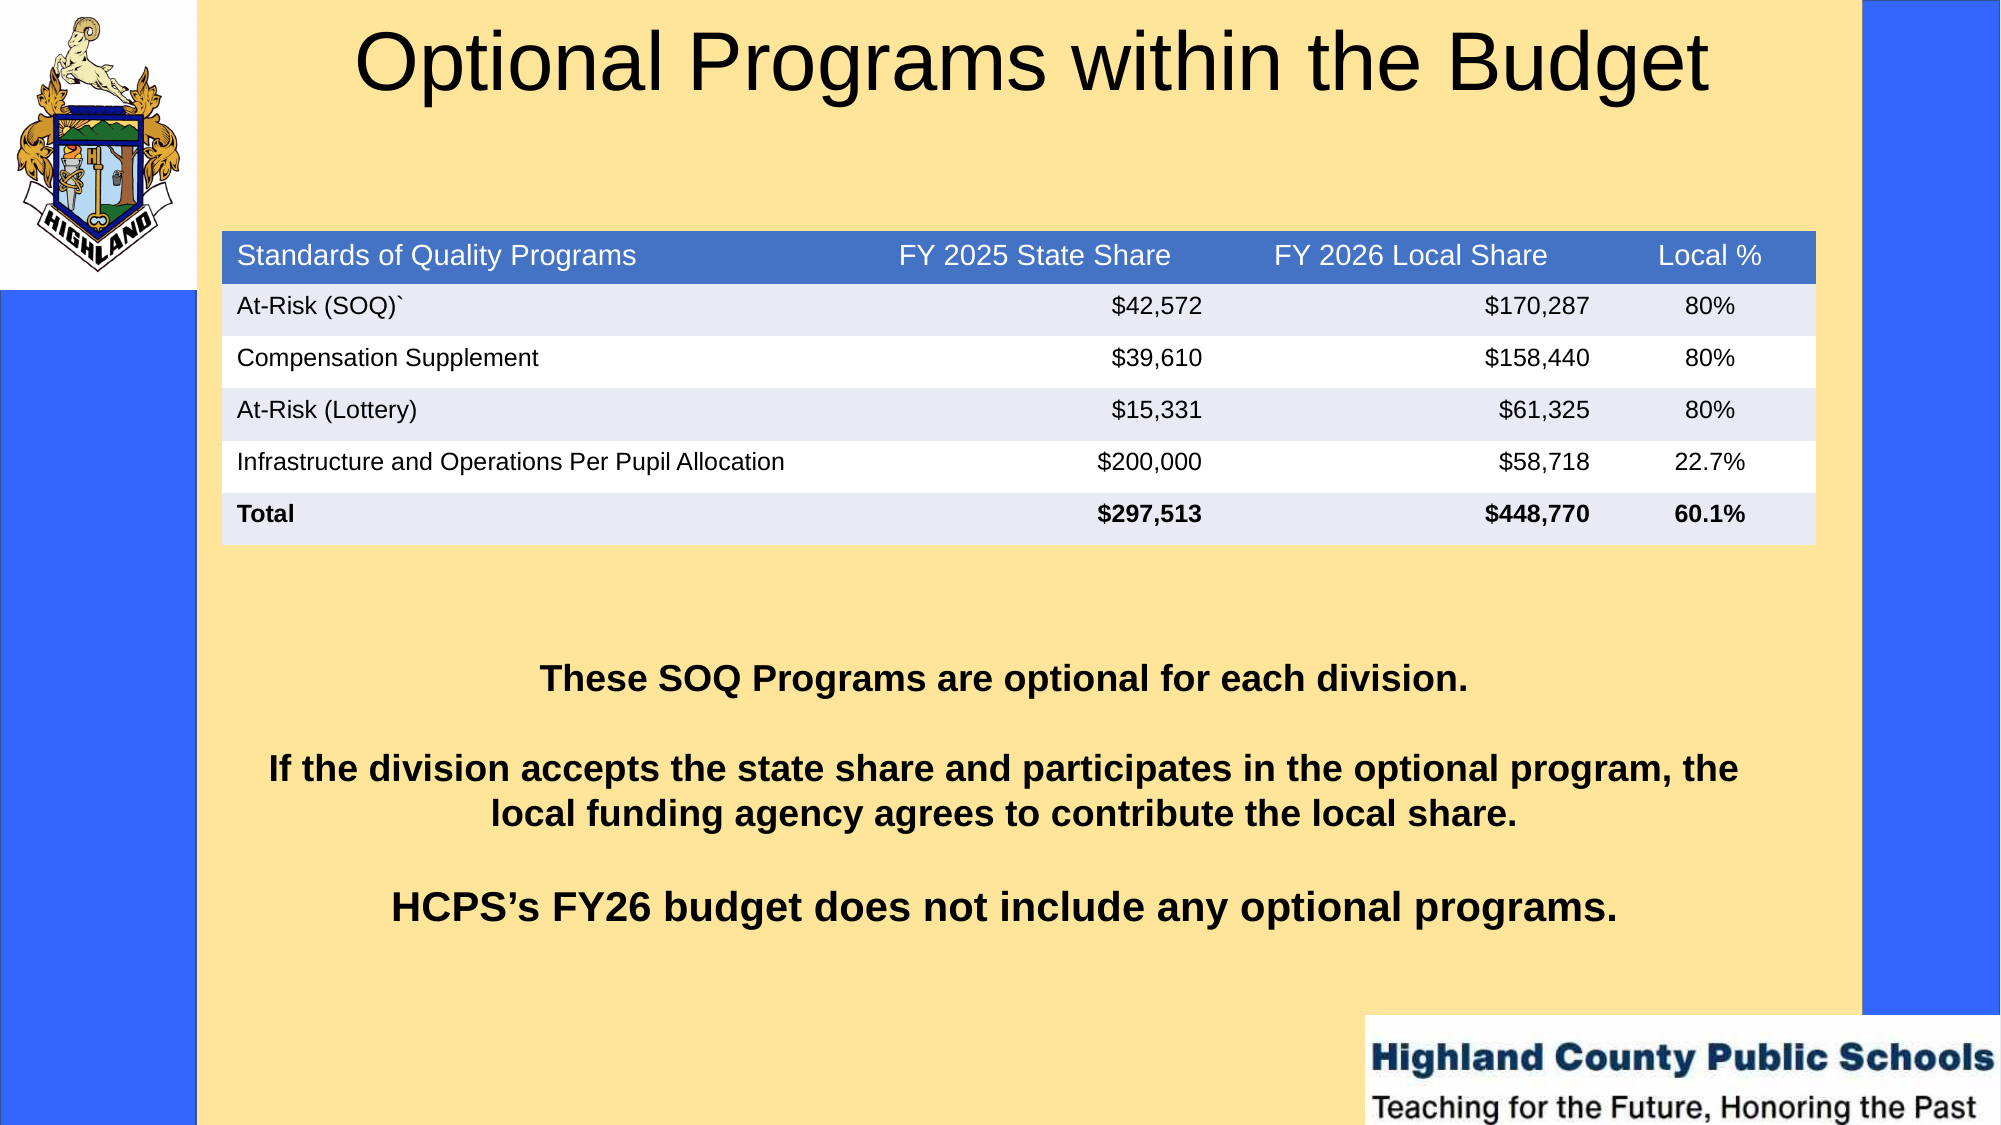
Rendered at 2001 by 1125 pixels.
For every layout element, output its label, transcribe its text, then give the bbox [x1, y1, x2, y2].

table_header FY 2026 Local Share [1218, 231, 1605, 284]
picture [0, 0, 197, 290]
table_cell Total [222, 493, 853, 545]
table_cell Infrastructure and Operations Per Pupil Allocation [222, 441, 853, 493]
table_cell $42,572 [853, 284, 1218, 336]
table_cell $39,610 [853, 336, 1218, 388]
table_cell $448,770 [1218, 493, 1605, 545]
table_cell Compensation Supplement [222, 336, 853, 388]
table_cell $170,287 [1218, 284, 1605, 336]
table_cell 80% [1605, 284, 1816, 336]
table_cell $61,325 [1218, 388, 1605, 441]
title Optional Programs within the Budget [204, 0, 1861, 214]
table_header Standards of Quality Programs [222, 231, 853, 284]
table_cell At-Risk (SOQ)` [222, 284, 853, 336]
table_cell 22.7% [1605, 441, 1816, 493]
table_cell At-Risk (Lottery) [222, 388, 853, 441]
table_cell $15,331 [853, 388, 1218, 441]
table_cell $297,513 [853, 493, 1218, 545]
table_header FY 2025 State Share [853, 231, 1218, 284]
table_cell 60.1% [1605, 493, 1816, 545]
table_cell $58,718 [1218, 441, 1605, 493]
table_cell $158,440 [1218, 336, 1605, 388]
table_cell 80% [1605, 336, 1816, 388]
text_box These SOQ Programs are optional for each division. If the division accepts the state share and participates in the optional program, the local funding agency agrees to contribute the local share. HCPS’s FY26 budget does not include any optional programs. [221, 646, 1788, 937]
table_cell $200,000 [853, 441, 1218, 493]
table_cell 80% [1605, 388, 1816, 441]
table_header Local % [1605, 231, 1816, 284]
picture [1365, 1015, 2000, 1125]
